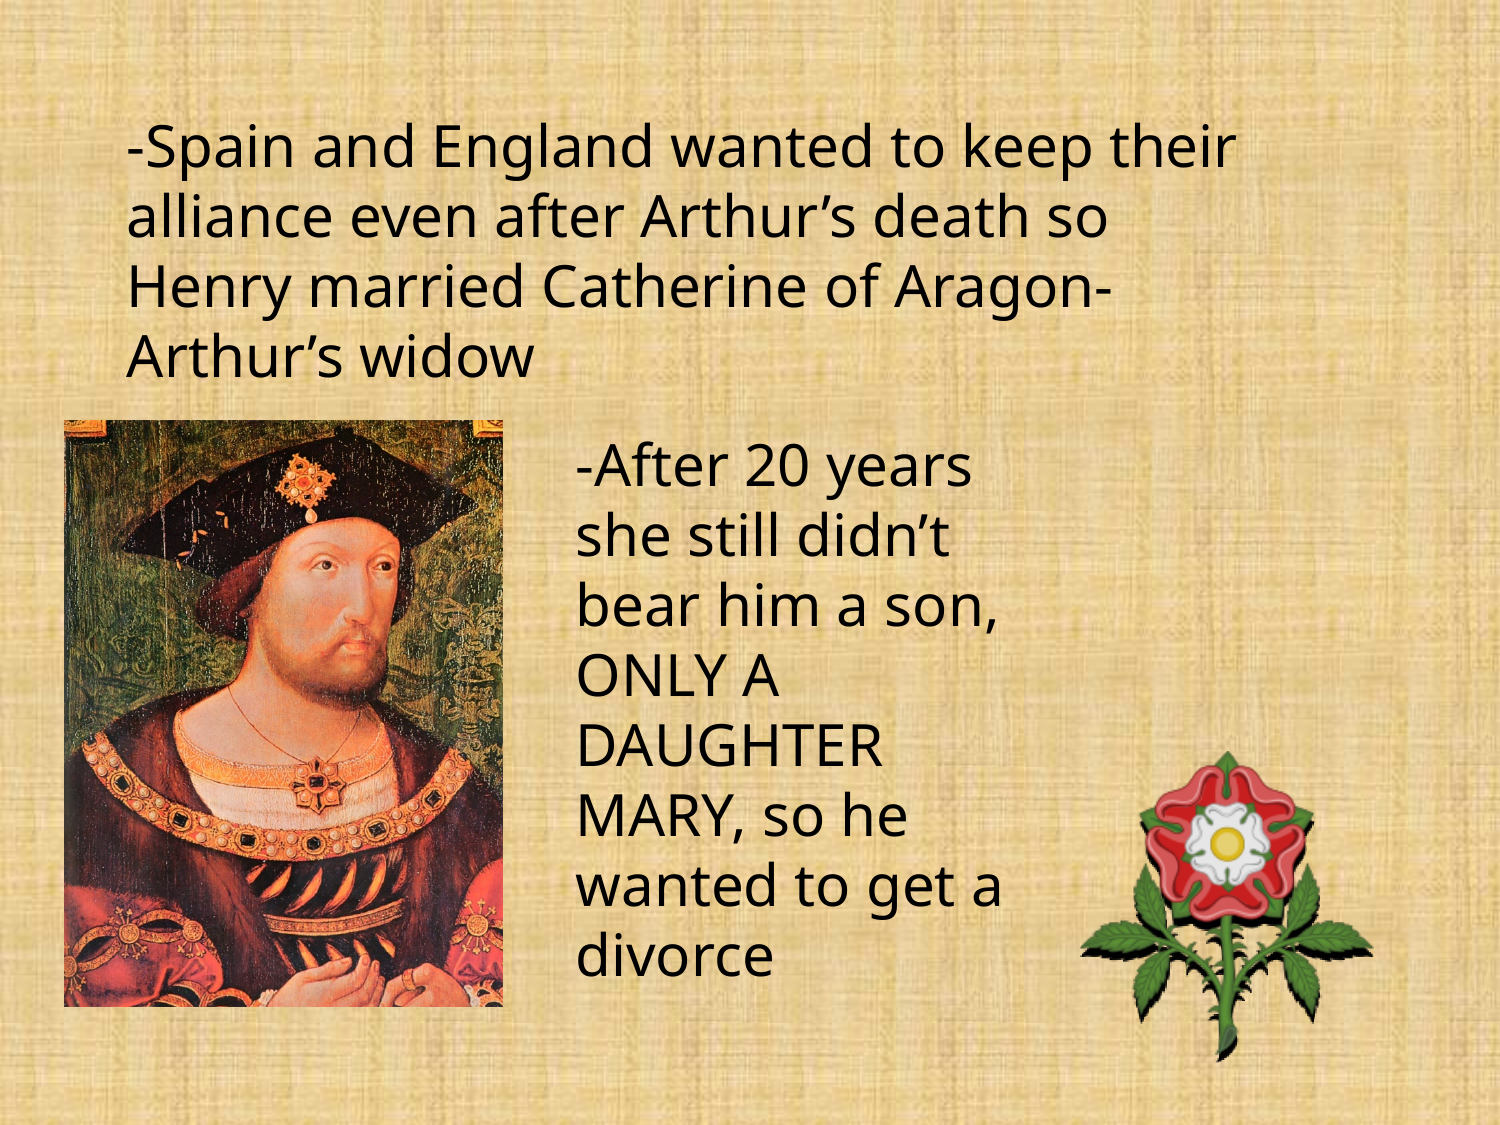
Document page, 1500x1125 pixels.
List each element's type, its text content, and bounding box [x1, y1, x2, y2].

picture [0, 0, 1500, 1125]
text_box -After 20 years she still didn’t bear him a son, ONLY A DAUGHTER MARY, so he wanted to get a divorce [560, 420, 1081, 996]
text_box -Spain and England wanted to keep their alliance even after Arthur’s death so Henry married Catherine of Aragon-Arthur’s widow [112, 101, 1282, 397]
